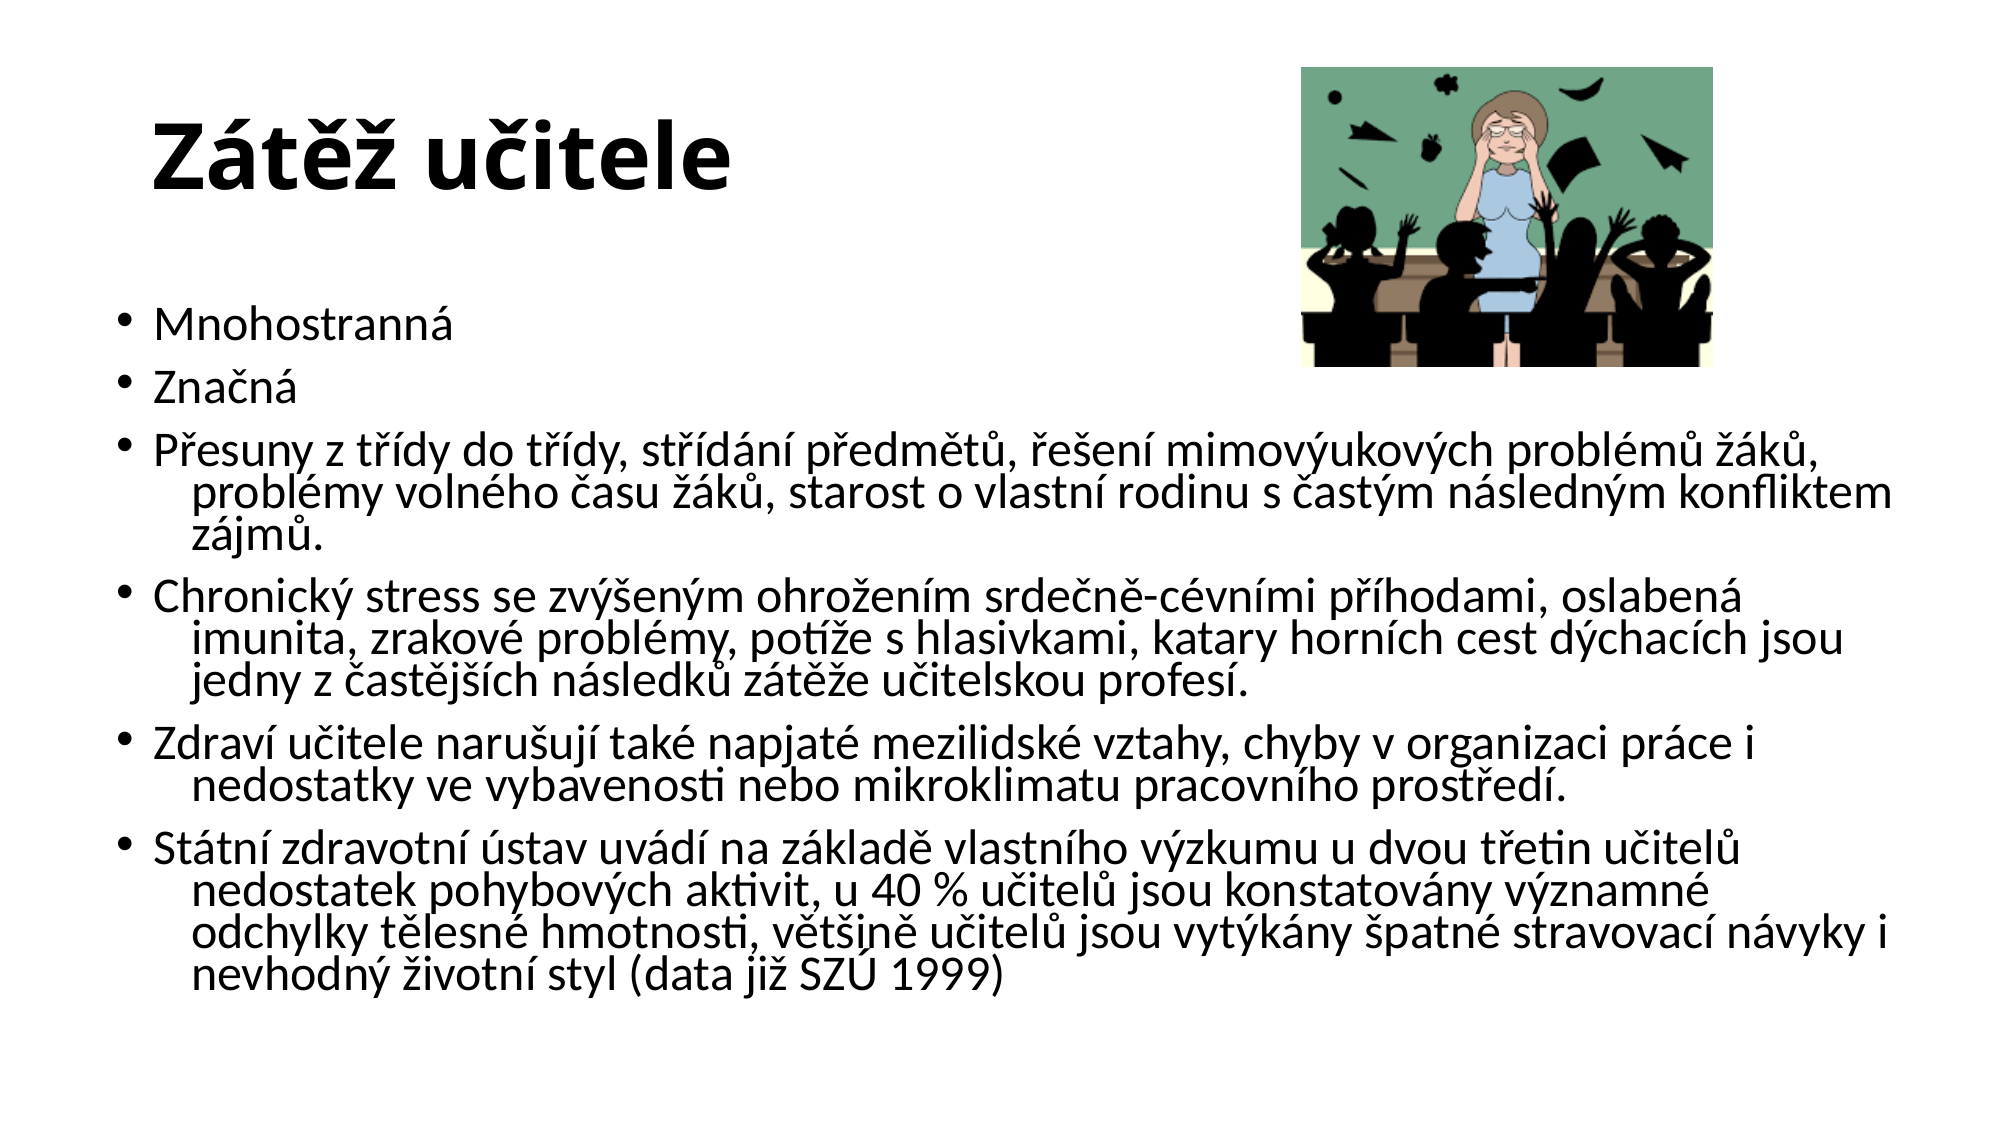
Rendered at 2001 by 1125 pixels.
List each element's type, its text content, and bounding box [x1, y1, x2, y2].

title Zátěž učitele [137, 51, 1863, 269]
list Mnohostranná Značná Přesuny z třídy do třídy, střídání předmětů, řešení mimovýukových problémů žáků, problémy volného času žáků, starost o vlastní rodinu s častým následným konfliktem zájmů. Chronický stress se zvýšeným ohrožením srdečně-cévními příhodami, oslabená imunita, zrakové problémy, potíže s hlasivkami, katary horních cest dýchacích jsou jedny z častějších následků zátěže učitelskou profesí. Zdraví učitele narušují také napjaté mezilidské vztahy, chyby v organizaci práce i nedostatky ve vybavenosti nebo mikroklimatu pracovního prostředí. Státní zdravotní ústav uvádí na základě vlastního výzkumu u dvou třetin učitelů nedostatek pohybových aktivit, u 40 % učitelů jsou konstatovány významné odchylky tělesné hmotnosti, většině učitelů jsou vytýkány špatné stravovací návyky i nevhodný životní styl (data již SZÚ 1999) [101, 299, 1912, 1088]
picture [1301, 67, 1713, 367]
